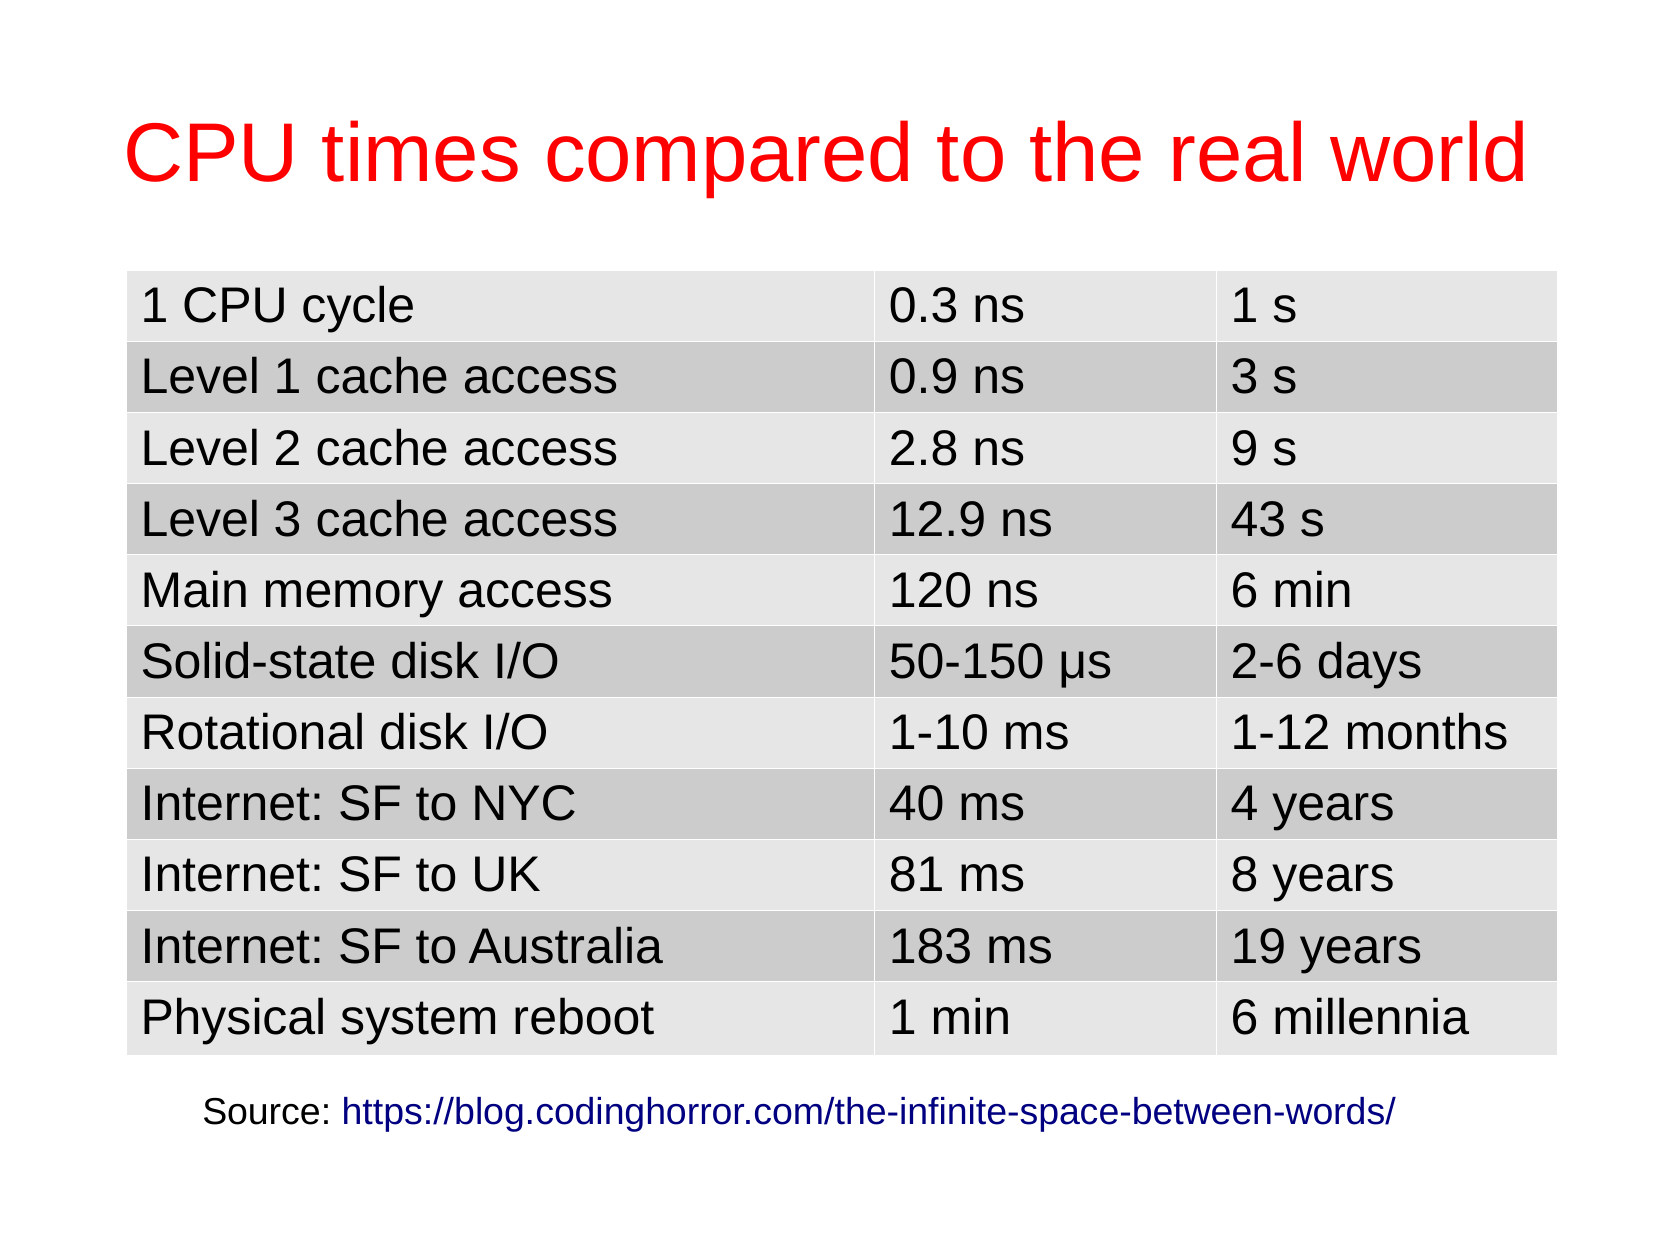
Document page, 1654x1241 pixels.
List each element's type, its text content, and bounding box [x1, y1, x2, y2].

table_cell 1-12 months [1217, 698, 1557, 768]
table_header 0.3 ns [875, 271, 1216, 341]
table_cell Level 2 cache access [127, 413, 874, 483]
text_box Source: https://blog.codinghorror.com/the-infinite-space-between-words/ [187, 1082, 1426, 1140]
table_cell 120 ns [875, 555, 1216, 625]
table_cell 9 s [1217, 413, 1557, 483]
table_cell 8 years [1217, 840, 1557, 910]
table_cell Internet: SF to UK [127, 840, 874, 910]
table_cell 183 ms [875, 911, 1216, 981]
table_cell Solid-state disk I/O [127, 626, 874, 697]
table_cell Internet: SF to Australia [127, 911, 874, 981]
table_cell 6 millennia [1217, 982, 1557, 1055]
table_cell 1 min [875, 982, 1216, 1055]
table_cell 19 years [1217, 911, 1557, 981]
table_cell 81 ms [875, 840, 1216, 910]
table_cell Rotational disk I/O [127, 698, 874, 768]
table_cell 2.8 ns [875, 413, 1216, 483]
table_cell 6 min [1217, 555, 1557, 625]
table_cell 40 ms [875, 769, 1216, 839]
table_cell Level 3 cache access [127, 484, 874, 554]
table_cell 4 years [1217, 769, 1557, 839]
table_header 1 CPU cycle [127, 271, 874, 341]
table_cell 0.9 ns [875, 342, 1216, 412]
table_cell 12.9 ns [875, 484, 1216, 554]
table_cell 50-150 μs [875, 626, 1216, 697]
table_cell Main memory access [127, 555, 874, 625]
table_cell 2-6 days [1217, 626, 1557, 697]
table_cell 3 s [1217, 342, 1557, 412]
table_cell Level 1 cache access [127, 342, 874, 412]
table_cell 43 s [1217, 484, 1557, 554]
table_cell Physical system reboot [127, 982, 874, 1055]
title CPU times compared to the real world [82, 49, 1571, 257]
table_cell 1-10 ms [875, 698, 1216, 768]
table_header 1 s [1217, 271, 1557, 341]
table_cell Internet: SF to NYC [127, 769, 874, 839]
